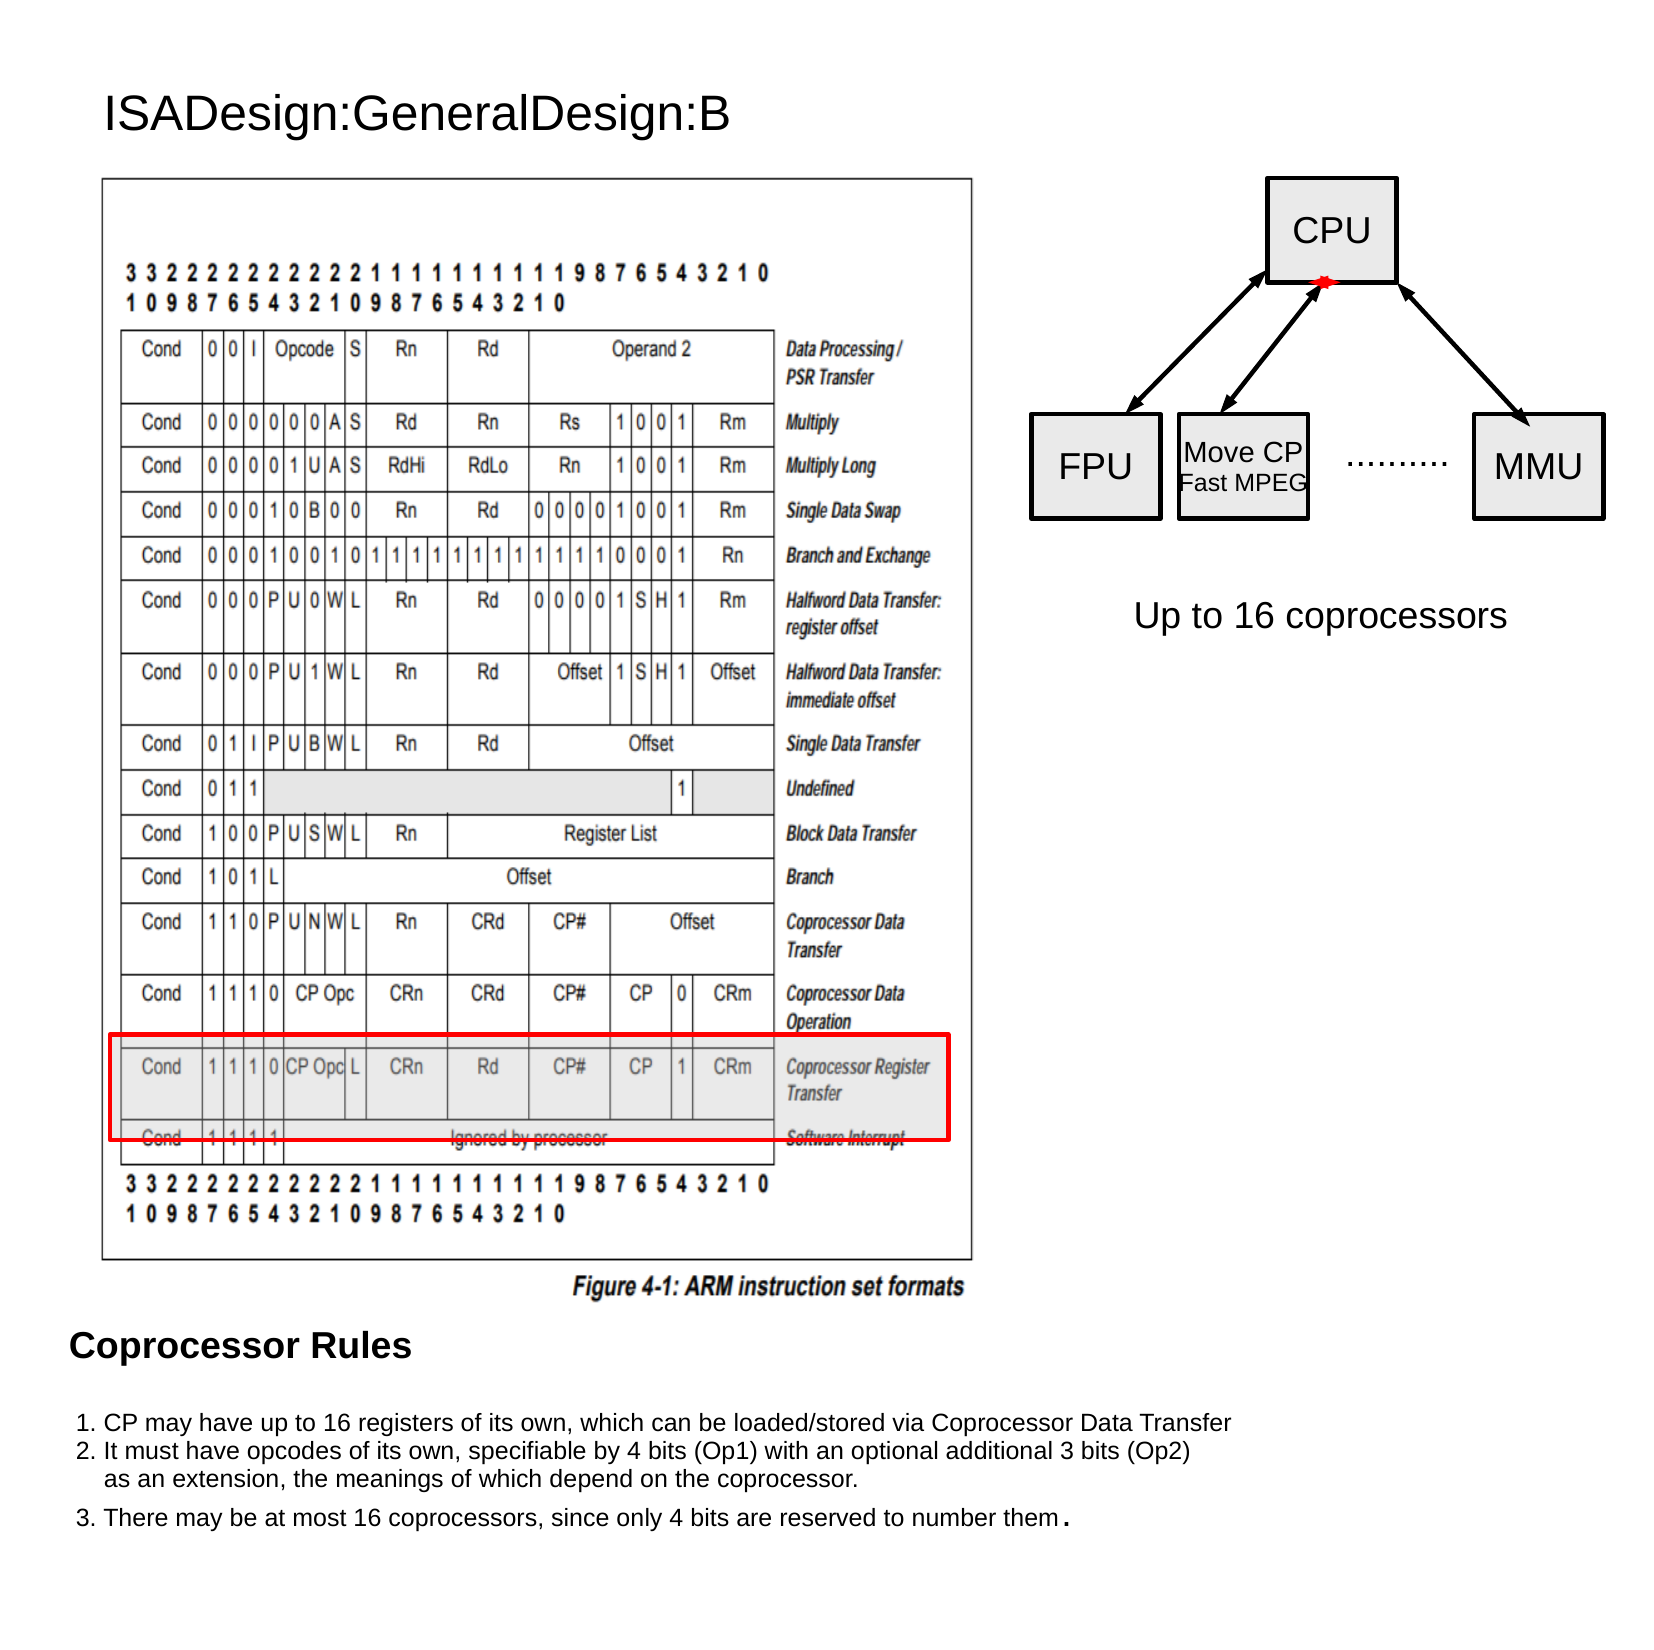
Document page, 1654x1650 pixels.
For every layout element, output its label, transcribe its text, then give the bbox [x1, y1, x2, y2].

picture [88, 165, 1006, 1309]
text_box Coprocessor Rules 1. CP may have up to 16 registers of its own, which can be loaded/stored via Coprocessor Data Transfer 2. It must have opcodes of its own, specifiable by 4 bits (Op1) with an optional additional 3 bits (Op2) as an extension, the meanings of which depend on the coprocessor. 3. There may be at most 16 coprocessors, since only 4 bits are reserved to number them. [51, 1314, 1252, 1589]
text_box MMU [1474, 414, 1604, 519]
text_box [109, 1034, 949, 1141]
text_box ISADesign:GeneralDesign:B [88, 78, 1076, 166]
text_box CPU [1267, 177, 1397, 283]
text_box .......... [1328, 423, 1468, 485]
text_box FPU [1031, 414, 1161, 519]
text_box Move CP Fast MPEG [1178, 414, 1309, 519]
text_box Up to 16 coprocessors [1116, 584, 1526, 646]
